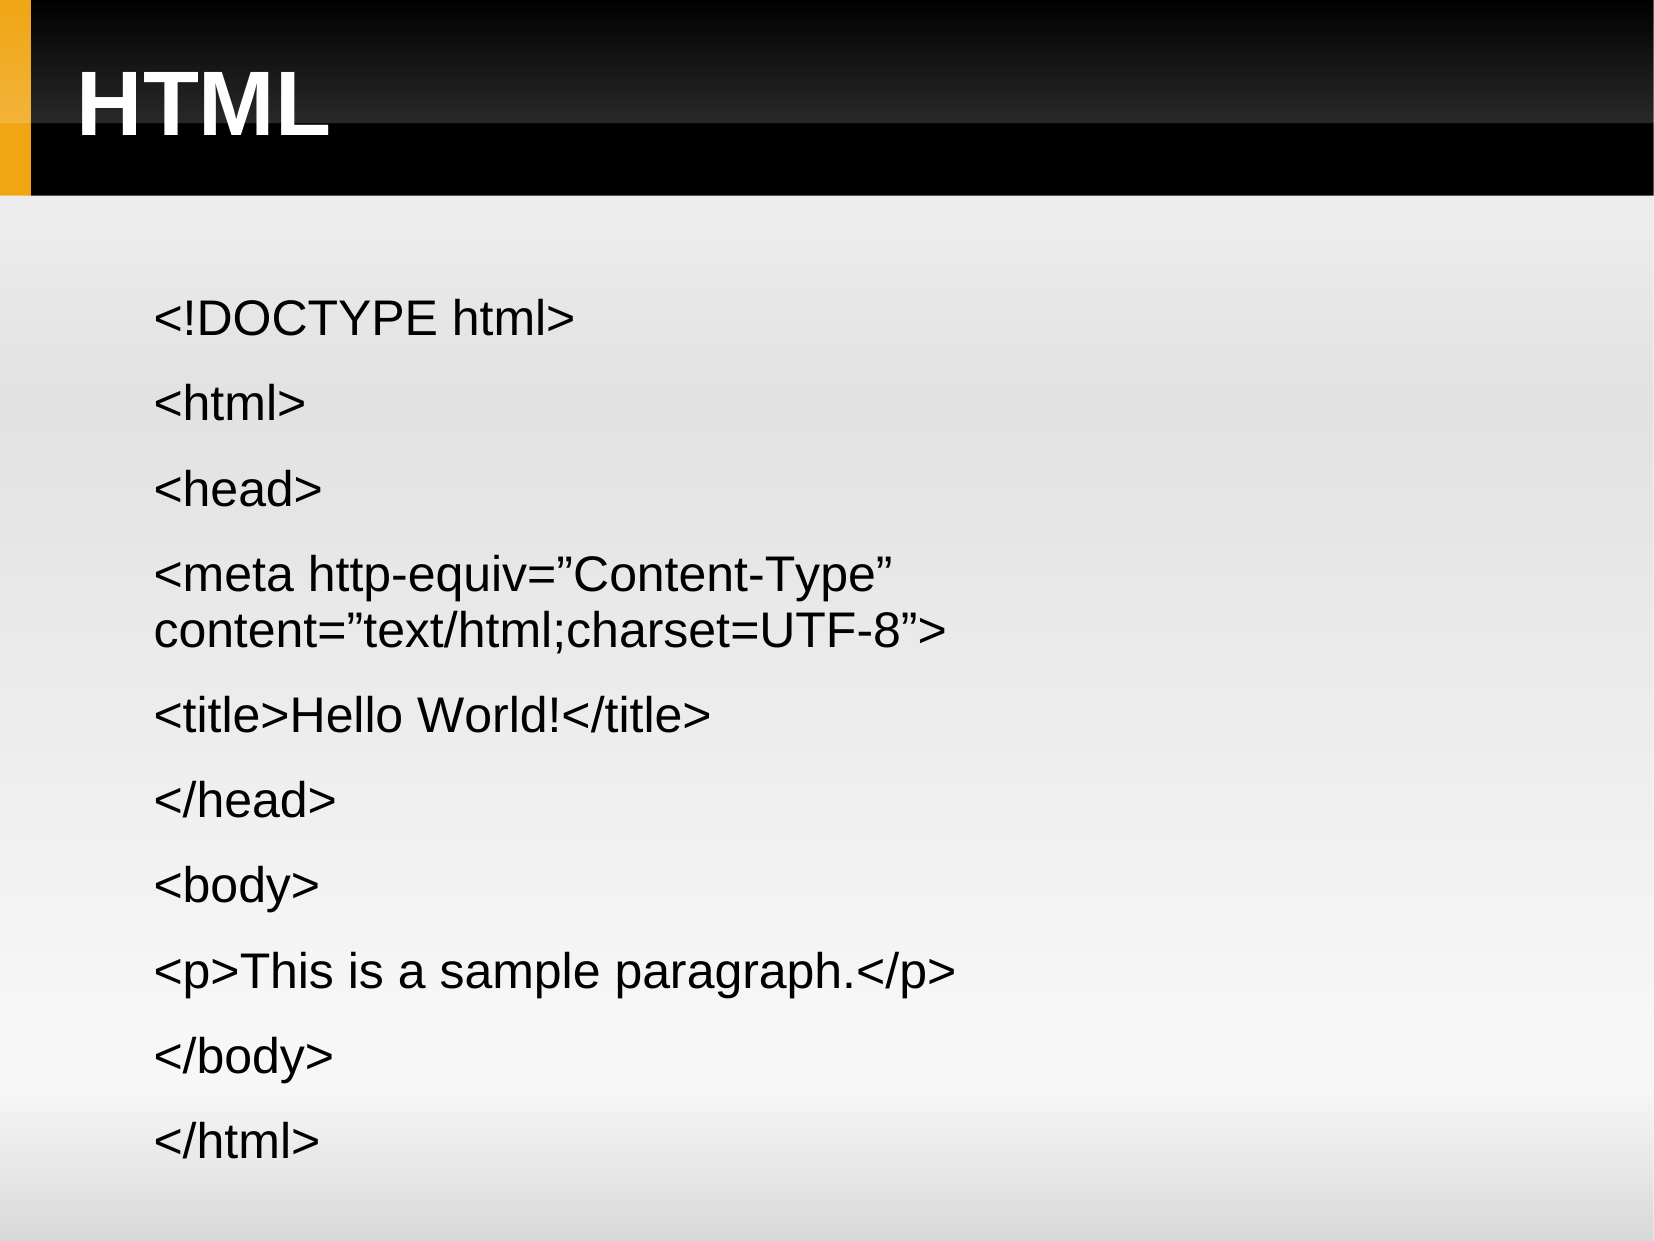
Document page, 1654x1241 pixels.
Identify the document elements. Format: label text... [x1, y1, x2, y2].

picture [0, 0, 1654, 1241]
title HTML [76, 0, 1565, 208]
list <!DOCTYPE html> <html> <head> <meta http-equiv=”Content-Type” content=”text/html;charset=UTF-8”> <title>Hello World!</title> </head> <body> <p>This is a sample paragraph.</p> </body> </html> [82, 290, 1571, 1170]
